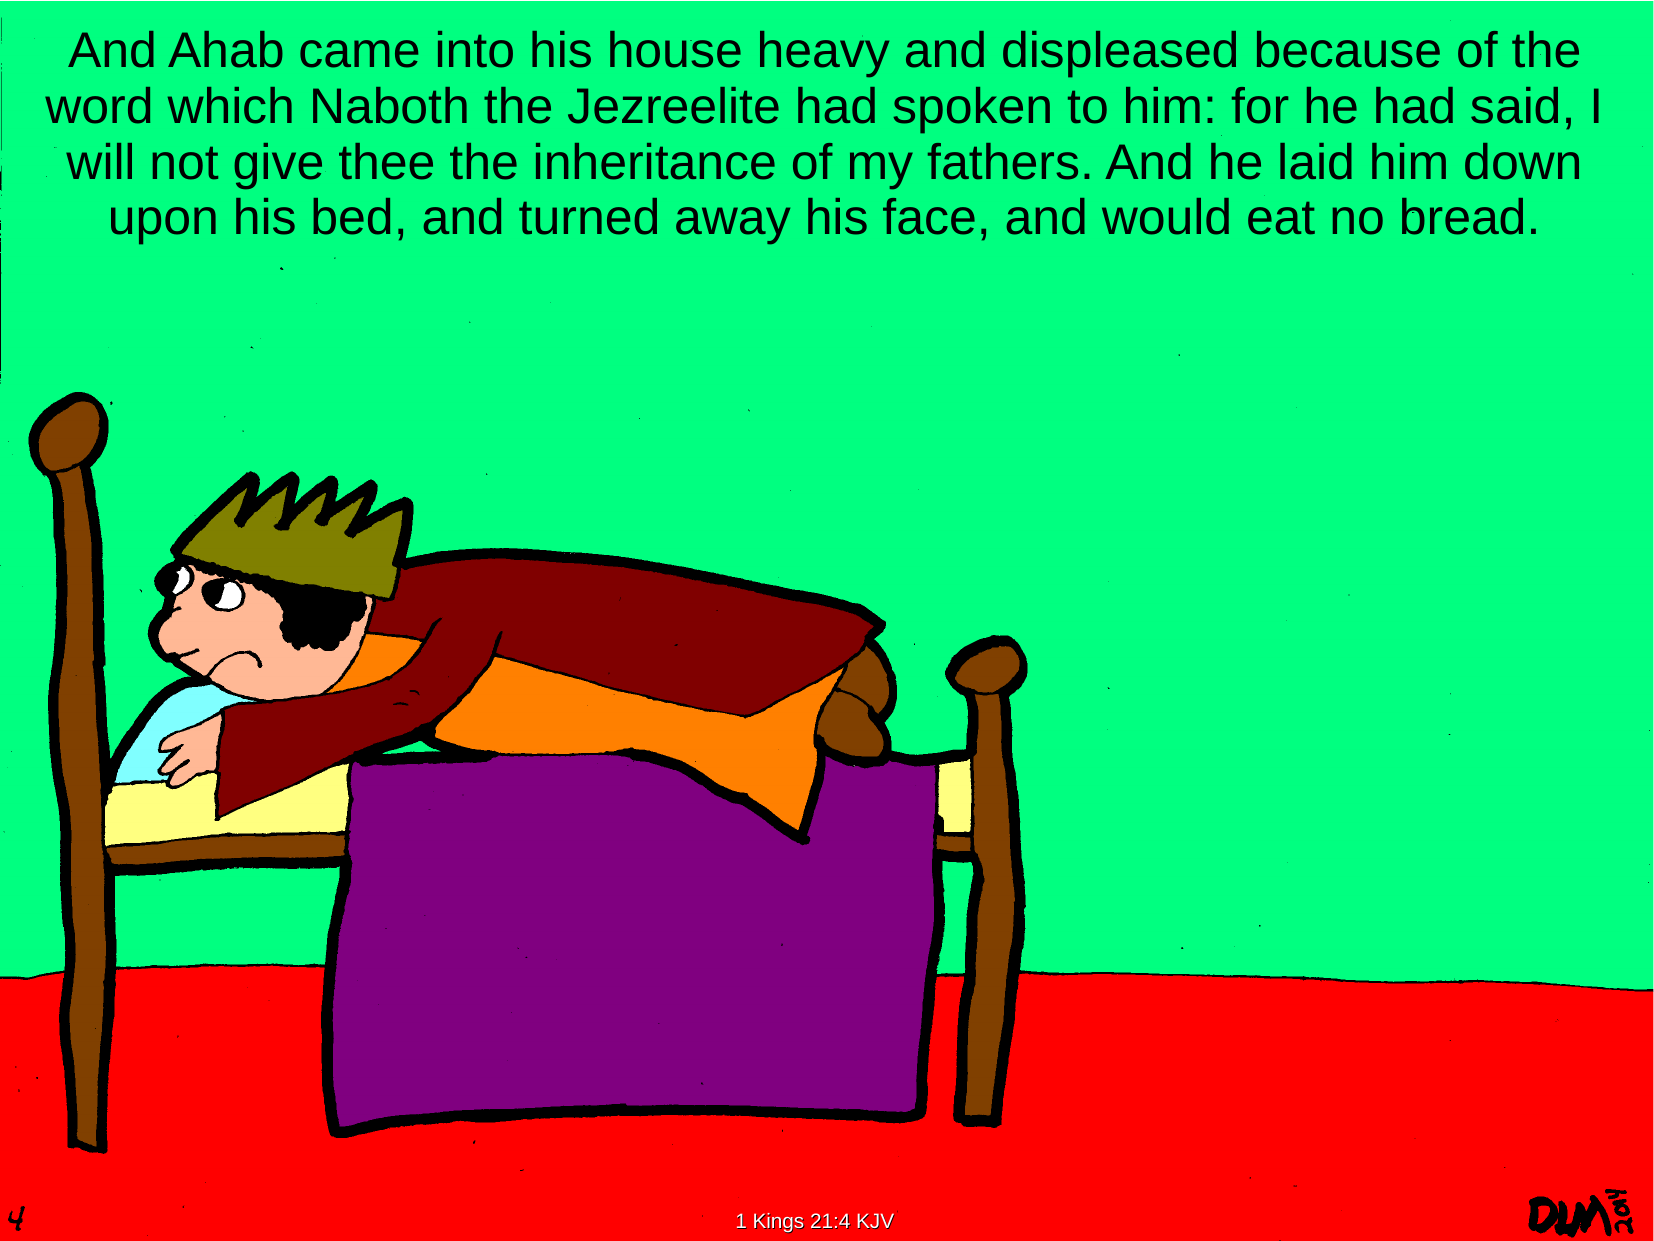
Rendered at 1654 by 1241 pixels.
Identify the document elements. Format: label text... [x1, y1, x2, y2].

text_box 1 Kings 21:4 KJV [720, 1202, 934, 1241]
text_box And Ahab came into his house heavy and displeased because of the word which Naboth the Jezreelite had spoken to him: for he had said, I will not give thee the inheritance of my fathers. And he laid him down upon his bed, and turned away his face, and would eat no bread. [15, 15, 1636, 253]
picture [0, 1, 1654, 1241]
